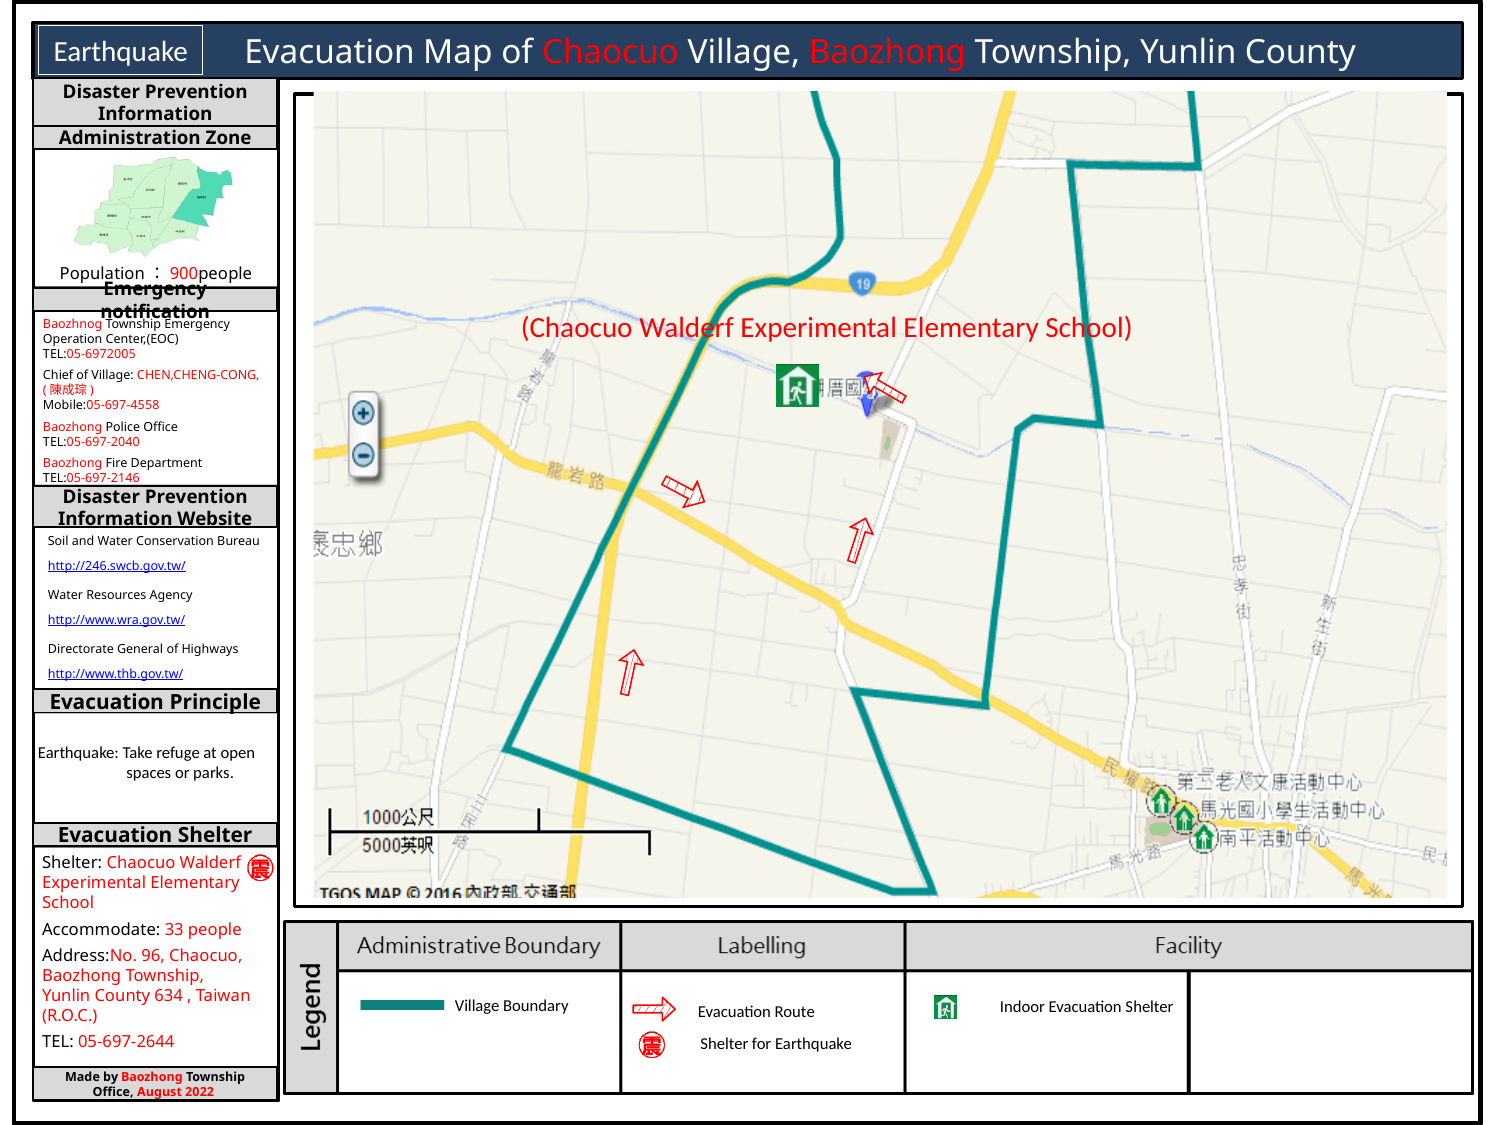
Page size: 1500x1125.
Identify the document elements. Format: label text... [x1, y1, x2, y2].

text_box Earthquake: Take refuge at open spaces or parks. [23, 734, 291, 790]
picture [313, 91, 1447, 898]
text_box Evacuation Shelter [33, 822, 278, 846]
text_box Population：900people [34, 255, 278, 287]
picture [32, 790, 280, 1102]
text_box Soil and Water Conservation Bureau http://246.swcb.gov.tw/ Water Resources Agency http://www.wra.gov.tw/ Directorate General of Highways http://www.thb.gov.tw/ [33, 525, 280, 691]
text_box Earthquake [38, 25, 203, 75]
text_box [864, 372, 906, 403]
picture [32, 79, 280, 308]
text_box Administration Zone [33, 125, 278, 149]
text_box Made by Baozhong Township Office, August 2022 [33, 1067, 278, 1100]
text_box [847, 518, 873, 563]
picture [32, 493, 280, 734]
text_box Baozhnog Township Emergency Operation Center,(EOC) TEL:05-6972005 Chief of Village: CHEN,CHENG-CONG,(陳成琮) Mobile:05-697-4558 Baozhong Police Office TEL:05-697-2040 Baozhong Fire Department TEL:05-697-2146 [28, 308, 283, 493]
text_box [661, 476, 705, 508]
text_box Evacuation Map of Chaocuo Village, Baozhong Township, Yunlin County [32, 22, 1463, 79]
text_box Emergency notification [33, 287, 278, 308]
text_box (Chaocuo Walderf Experimental Elementary School) [505, 300, 1148, 351]
text_box Evacuation Principle [33, 689, 278, 713]
text_box Disaster Prevention Information Website [33, 493, 278, 528]
text_box Shelter: Chaocuo Walderf Experimental Elementary School Accommodate: 33 people Address:No. 96, Chaocuo, Baozhong Township, Yunlin County 634 , Taiwan (R.O.C.) TEL: 05-697-2644 [27, 845, 269, 1085]
text_box Disaster Prevention Information [33, 78, 278, 125]
text_box [619, 649, 643, 696]
picture [283, 920, 1474, 1095]
